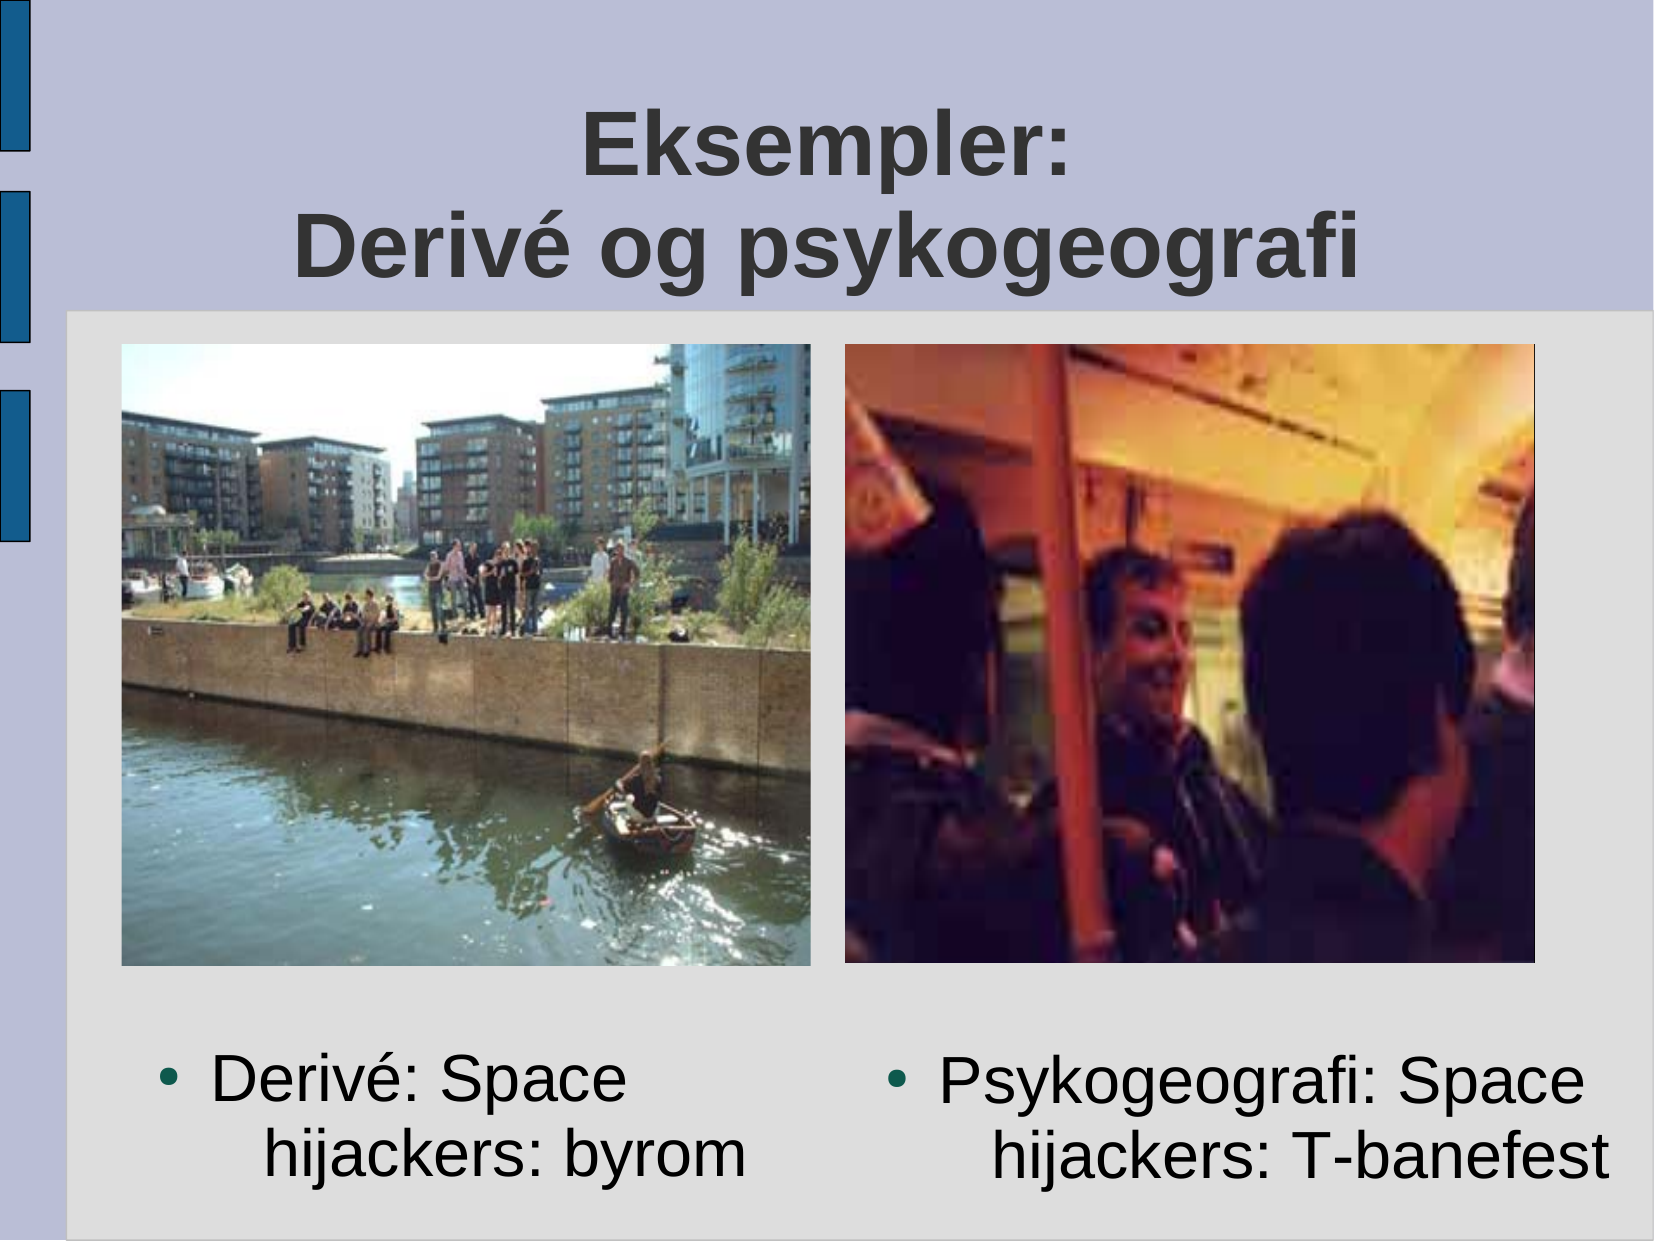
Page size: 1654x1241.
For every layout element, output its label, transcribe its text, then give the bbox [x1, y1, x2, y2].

picture [121, 344, 811, 966]
list Derivé: Space hijackers: byrom [121, 1040, 816, 1191]
text_box Psykogeografi: Space hijackers: T-banefest [849, 1043, 1627, 1193]
title Eksempler: Derivé og psykogeografi [121, 91, 1534, 299]
chart [845, 344, 1535, 963]
